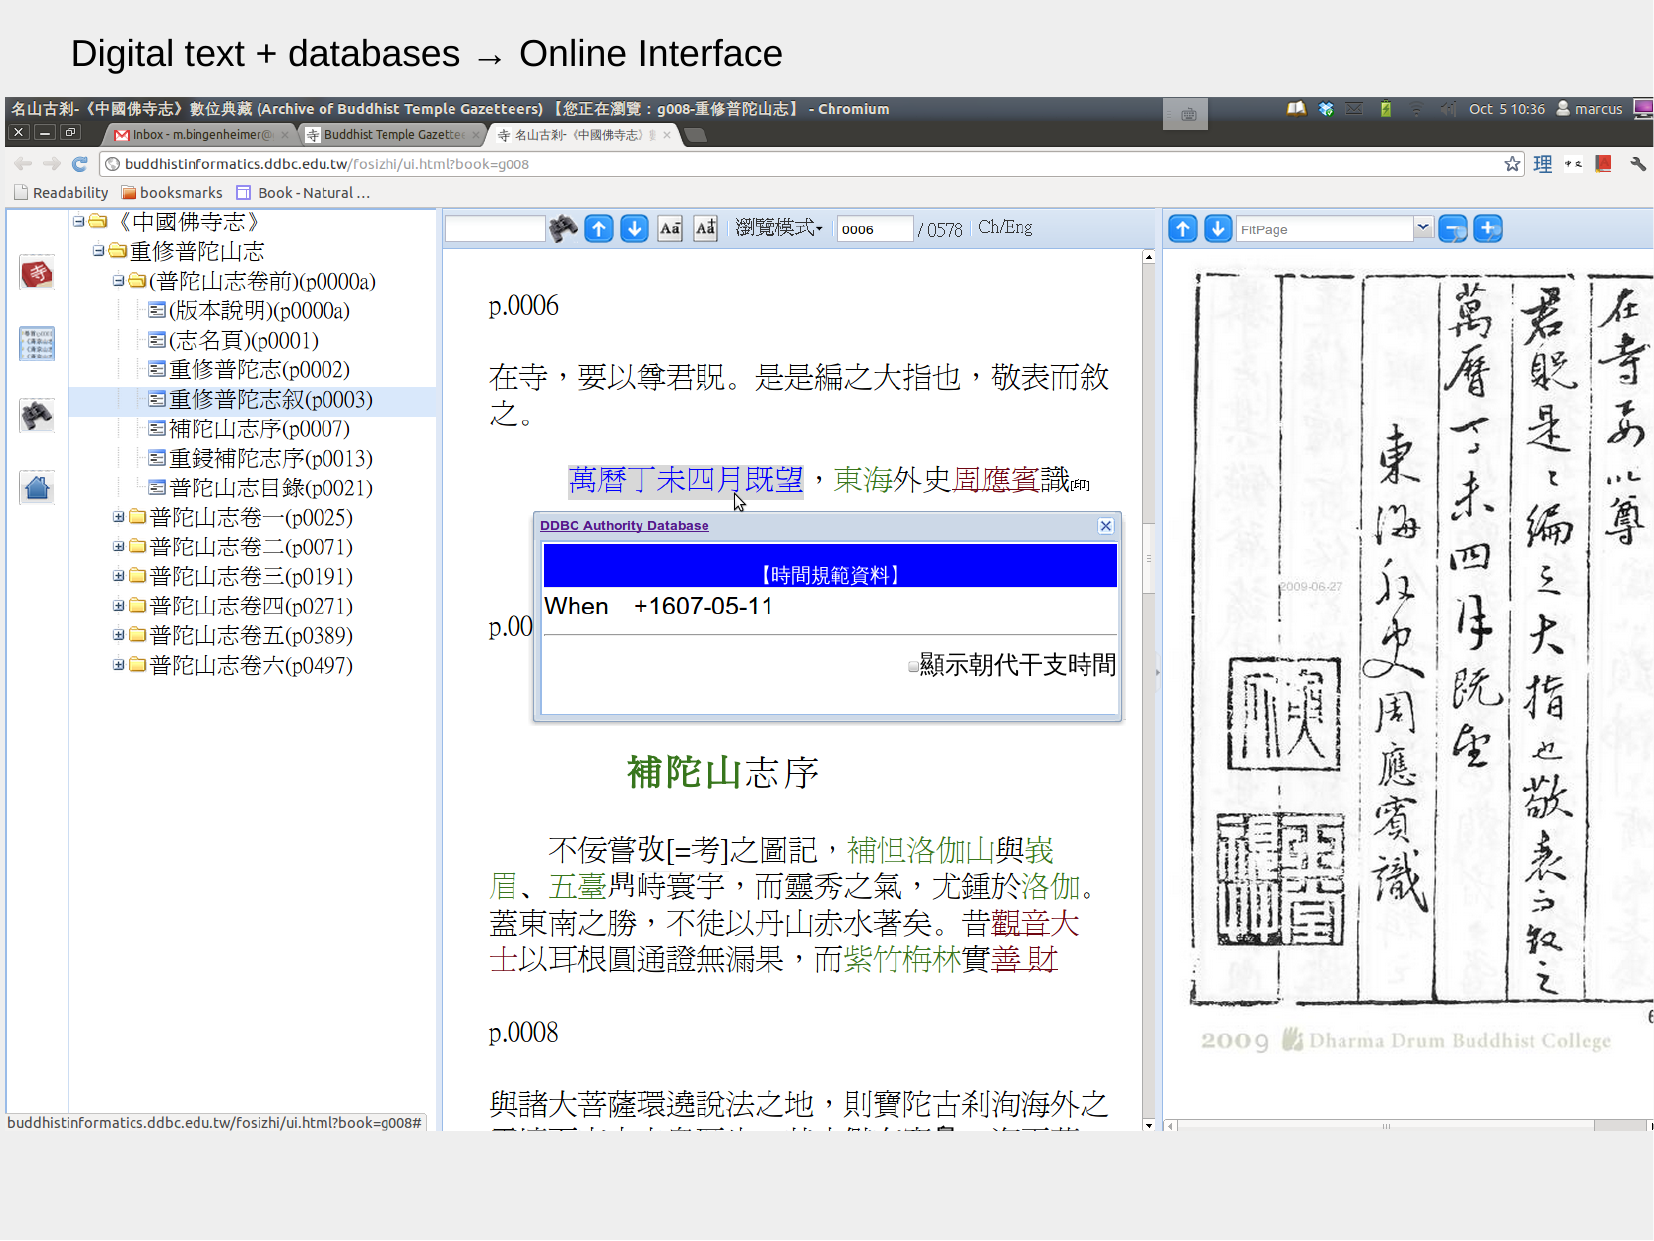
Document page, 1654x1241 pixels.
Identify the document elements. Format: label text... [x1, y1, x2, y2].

text_box Digital text + databases → Online Interface [55, 25, 1086, 83]
picture [5, 97, 1654, 1131]
